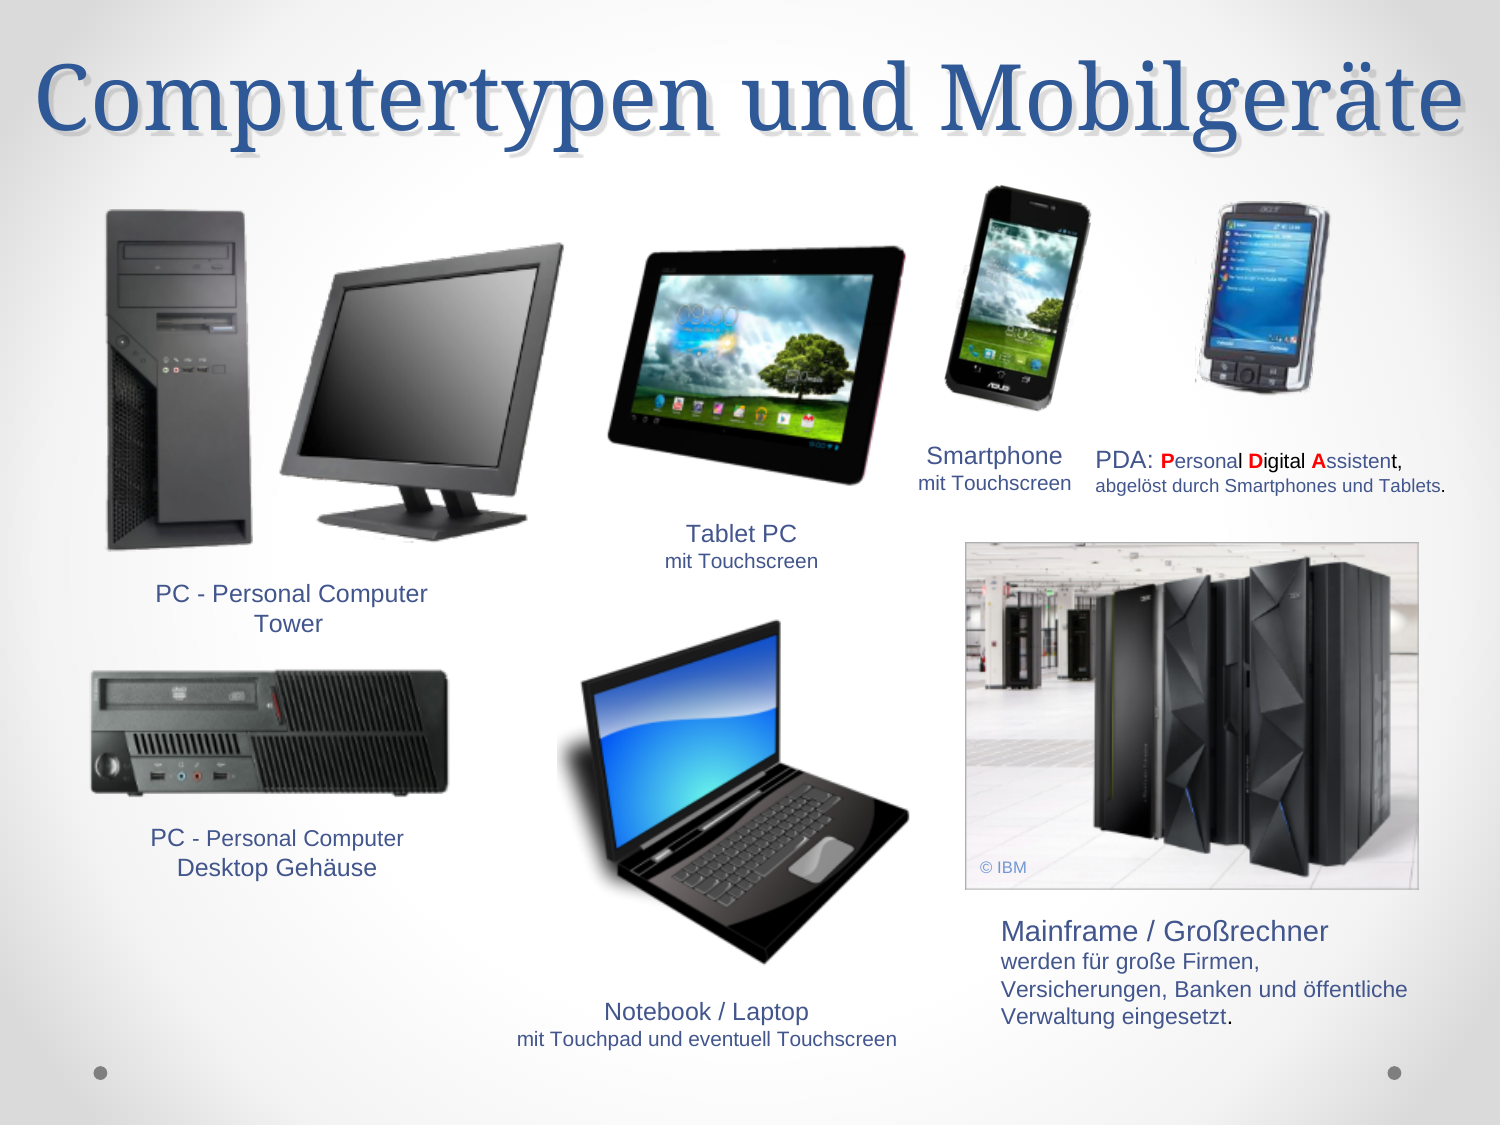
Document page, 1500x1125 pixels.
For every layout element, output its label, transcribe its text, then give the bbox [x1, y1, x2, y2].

text_box Smartphone mit Touchscreen [886, 432, 1104, 503]
text_box PC - Personal Computer Tower [97, 570, 487, 646]
text_box © IBM [965, 851, 1049, 886]
text_box PDA: Personal Digital Assistent, abgelöst durch Smartphones und Tablets. [1080, 435, 1463, 504]
text_box PC - Personal Computer Desktop Gehäuse [67, 813, 487, 889]
text_box Mainframe / Großrechner werden für große Firmen, Versicherungen, Banken und öffentliche Verwaltung eingesetzt. [986, 904, 1448, 1037]
text_box Tablet PC mit Touchscreen [596, 510, 887, 581]
text_box Notebook / Laptop mit Touchpad und eventuell Touchscreen [486, 987, 928, 1059]
title Computertypen und Mobilgeräte [17, 20, 1483, 157]
picture [0, 0, 1500, 1125]
